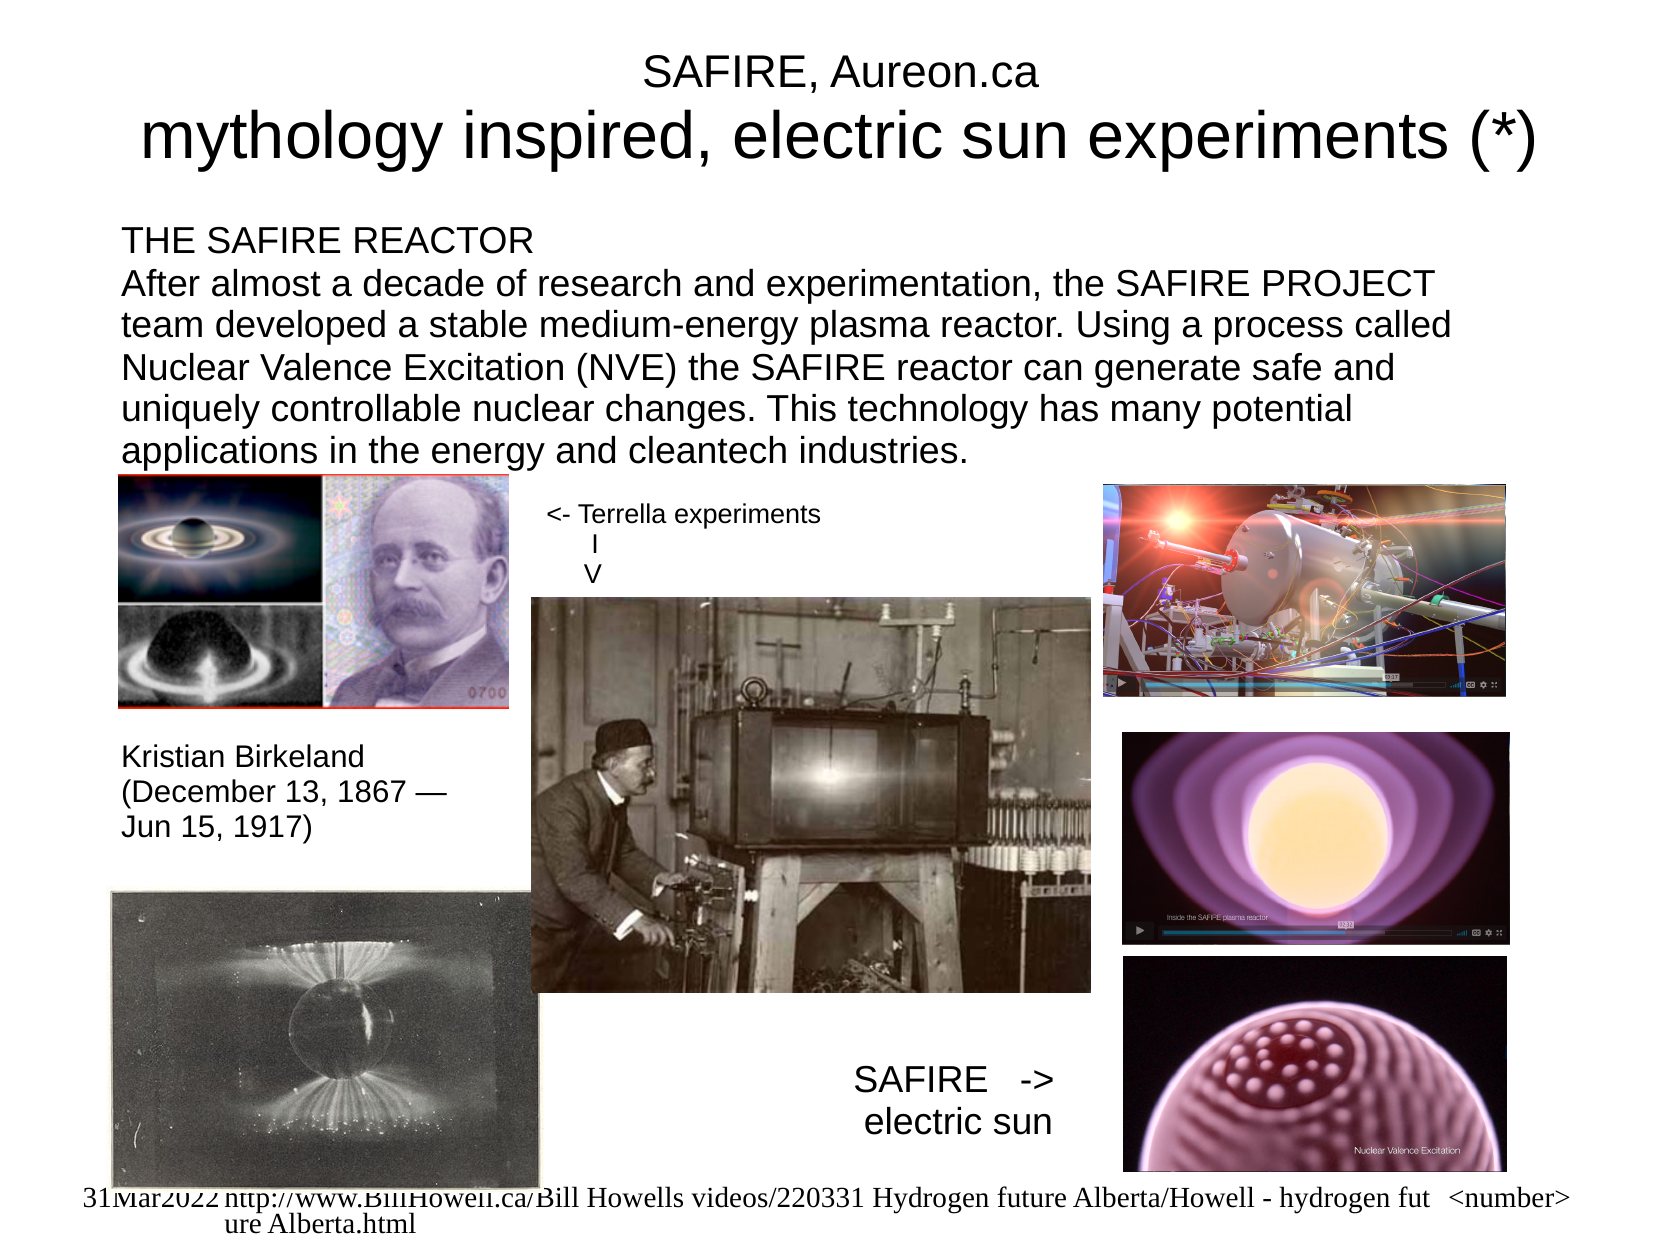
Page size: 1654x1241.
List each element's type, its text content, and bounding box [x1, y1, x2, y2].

picture [106, 597, 1091, 1193]
title SAFIRE, Aureon.ca mythology inspired, electric sun experiments (*) [79, 18, 1568, 201]
text_box SAFIRE -> electric sun [838, 1051, 1099, 1150]
picture [118, 474, 509, 709]
text_box <- Terrella experiments I V [531, 491, 945, 598]
picture [1123, 956, 1507, 1172]
picture [1122, 732, 1510, 945]
picture [1103, 484, 1506, 697]
text_box THE SAFIRE REACTOR After almost a decade of research and experimentation, the SAFIRE PROJECT team developed a stable medium-energy plasma reactor. Using a process called Nuclear Valence Excitation (NVE) the SAFIRE reactor can generate safe and uniquely controllable nuclear changes. This technology has many potential applications in the energy and cleantech industries. [106, 212, 1489, 485]
text_box Kristian Birkeland (December 13, 1867 — Jun 15, 1917) [106, 732, 508, 852]
